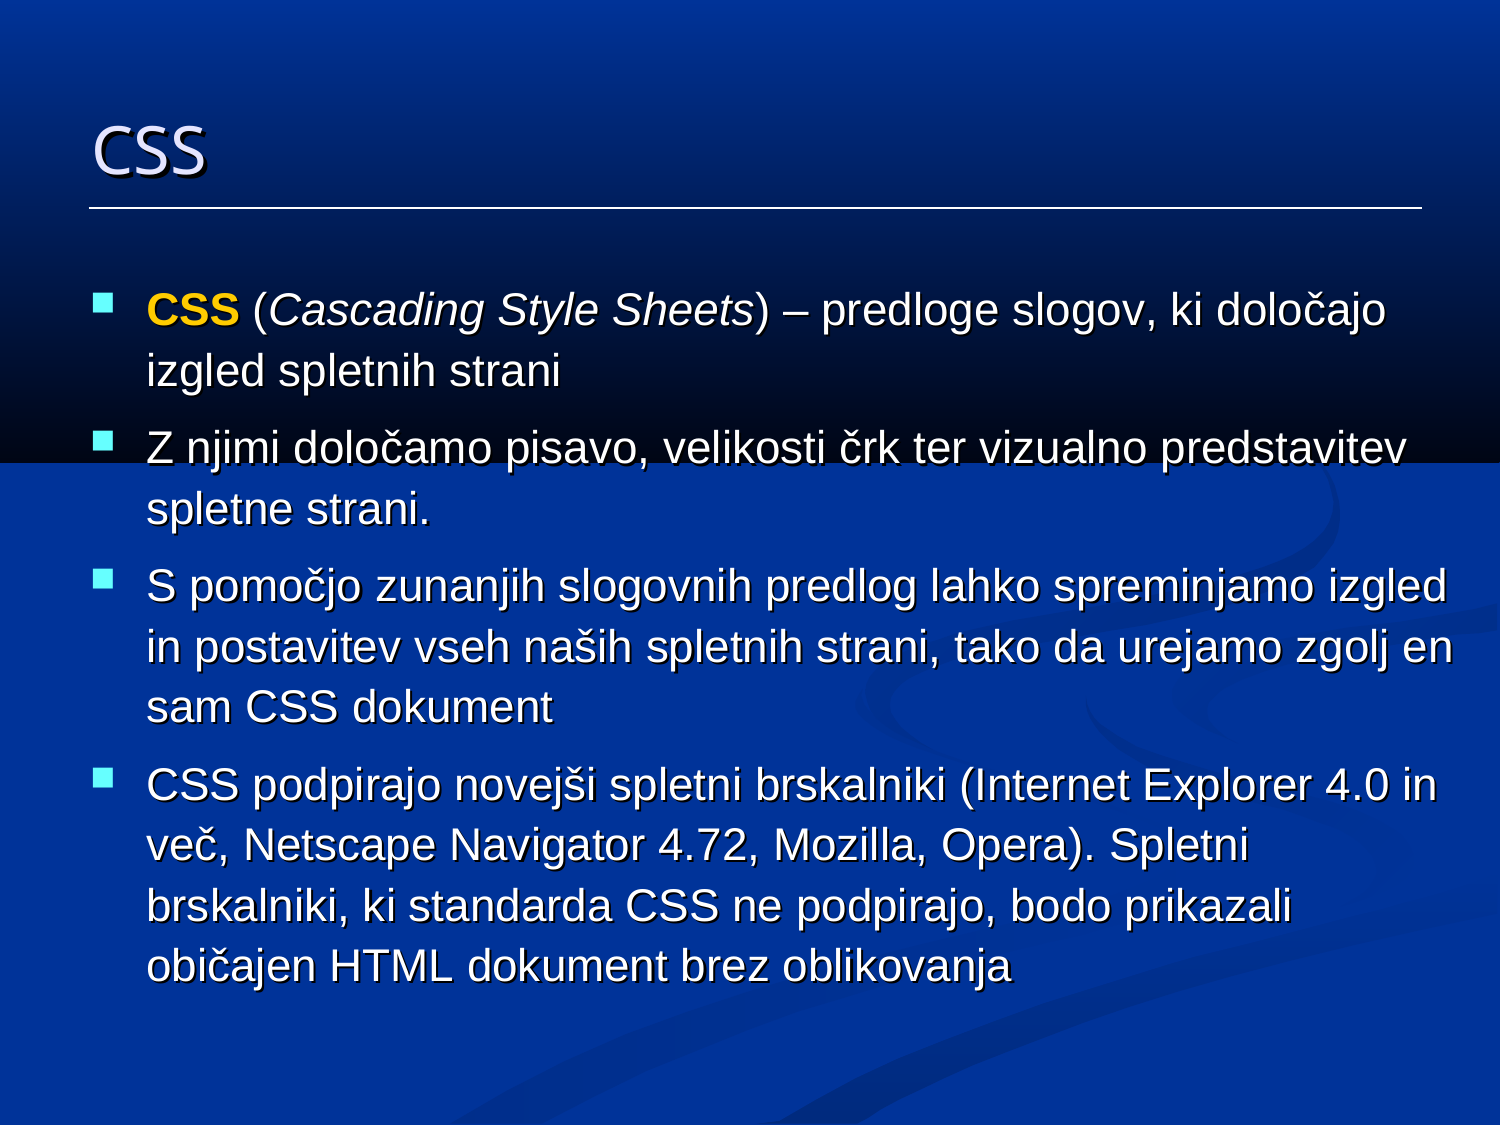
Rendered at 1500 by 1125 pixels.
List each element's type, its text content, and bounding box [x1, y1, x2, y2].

list CSS (Cascading Style Sheets) – predloge slogov, ki določajo izgled spletnih strani Z njimi določamo pisavo, velikosti črk ter vizualno predstavitev spletne strani. S pomočjo zunanjih slogovnih predlog lahko spreminjamo izgled in postavitev vseh naših spletnih strani, tako da urejamo zgolj en sam CSS dokument CSS podpirajo novejši spletni brskalniki (Internet Explorer 4.0 in več, Netscape Navigator 4.72, Mozilla, Opera). Spletni brskalniki, ki standarda CSS ne podpirajo, bodo prikazali običajen HTML dokument brez oblikovanja [75, 267, 1471, 1083]
text_box CSS [76, 54, 1459, 242]
